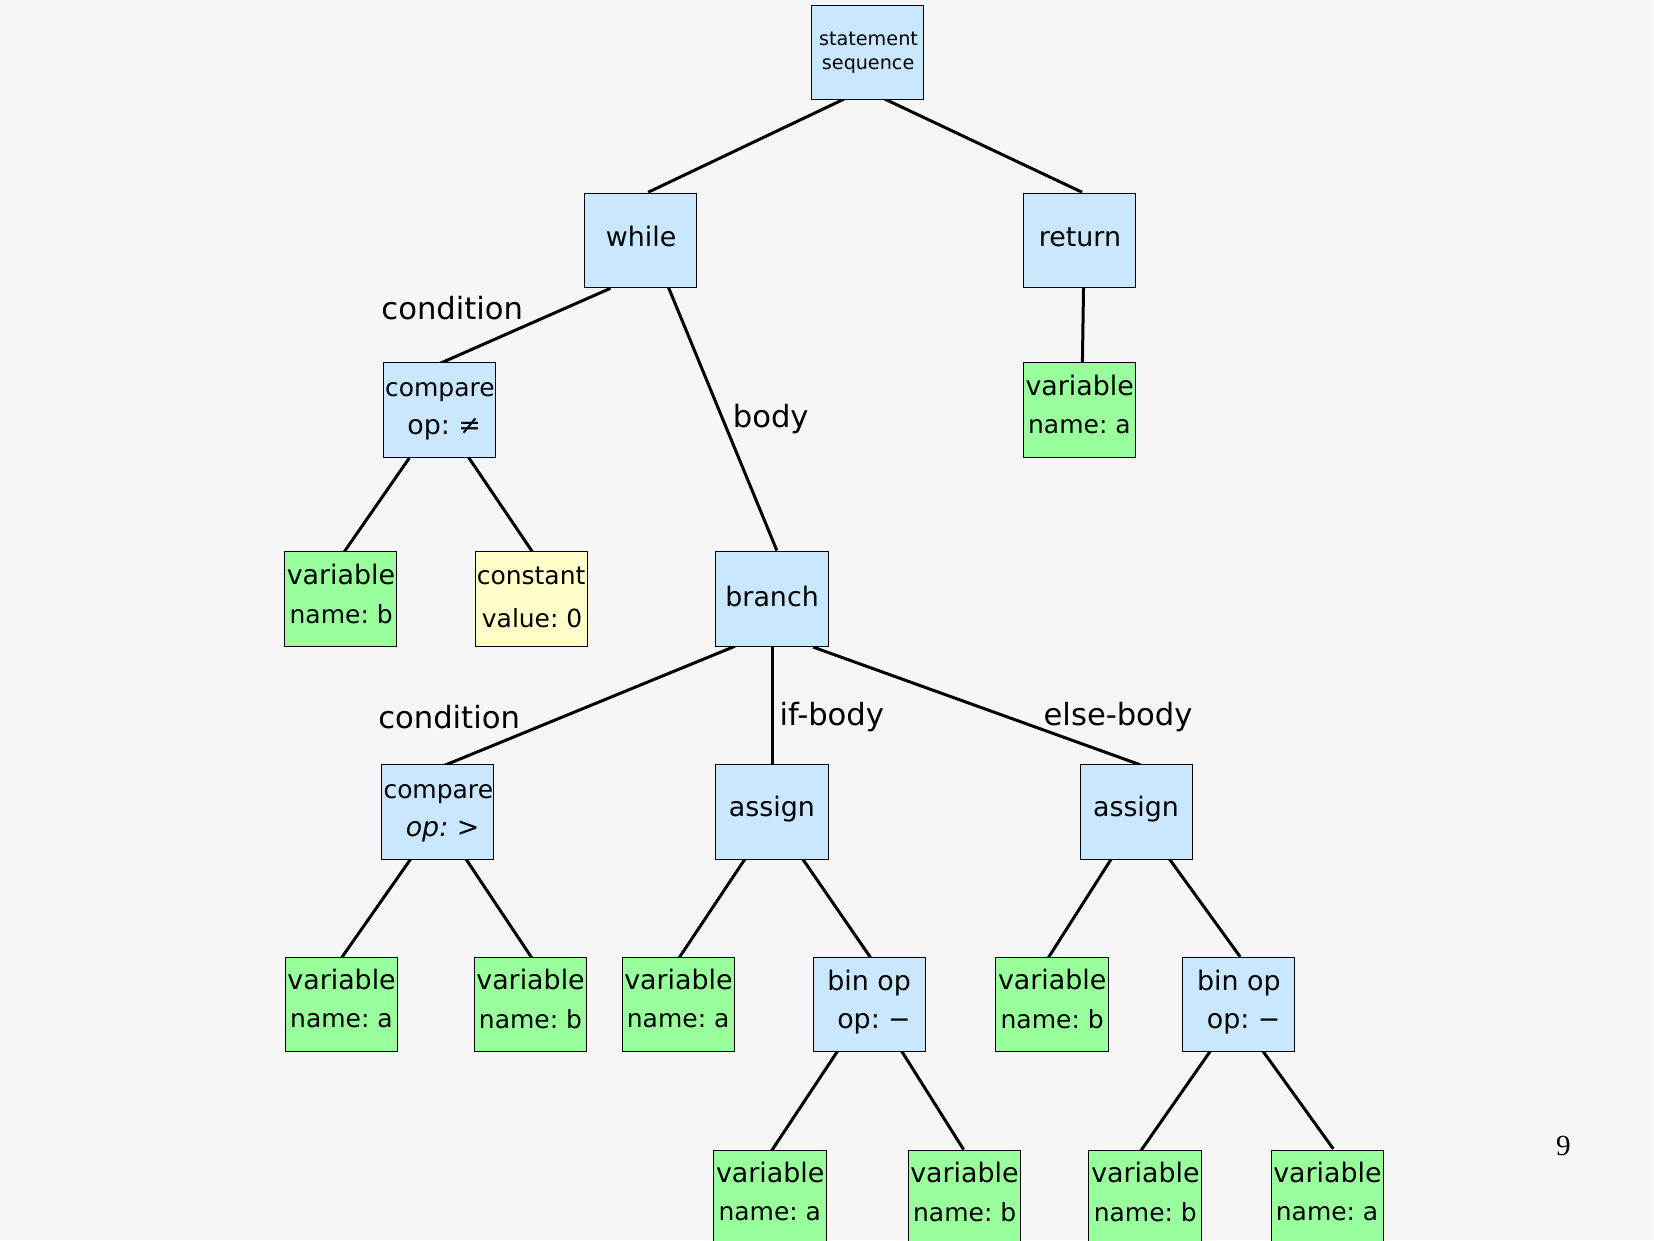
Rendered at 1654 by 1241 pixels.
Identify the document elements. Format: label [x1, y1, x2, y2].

picture [284, 4, 1384, 1241]
